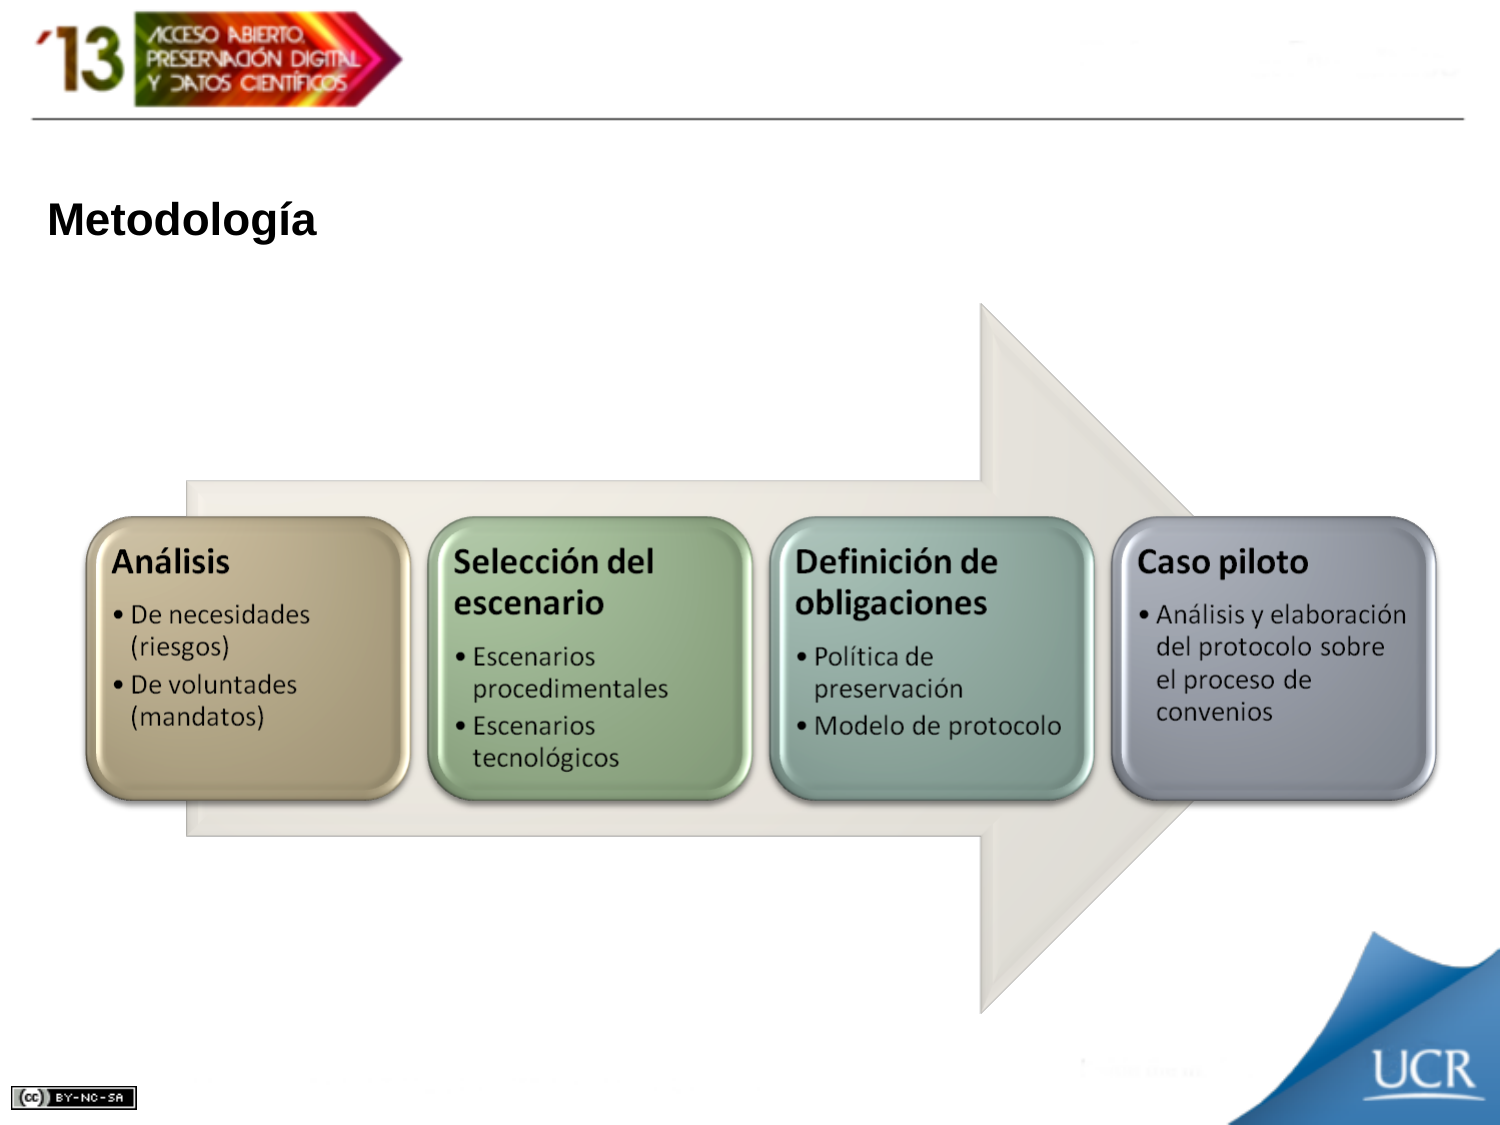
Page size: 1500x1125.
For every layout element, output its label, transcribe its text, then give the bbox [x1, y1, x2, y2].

picture [0, 0, 1500, 1125]
title Metodología [32, 119, 1382, 308]
